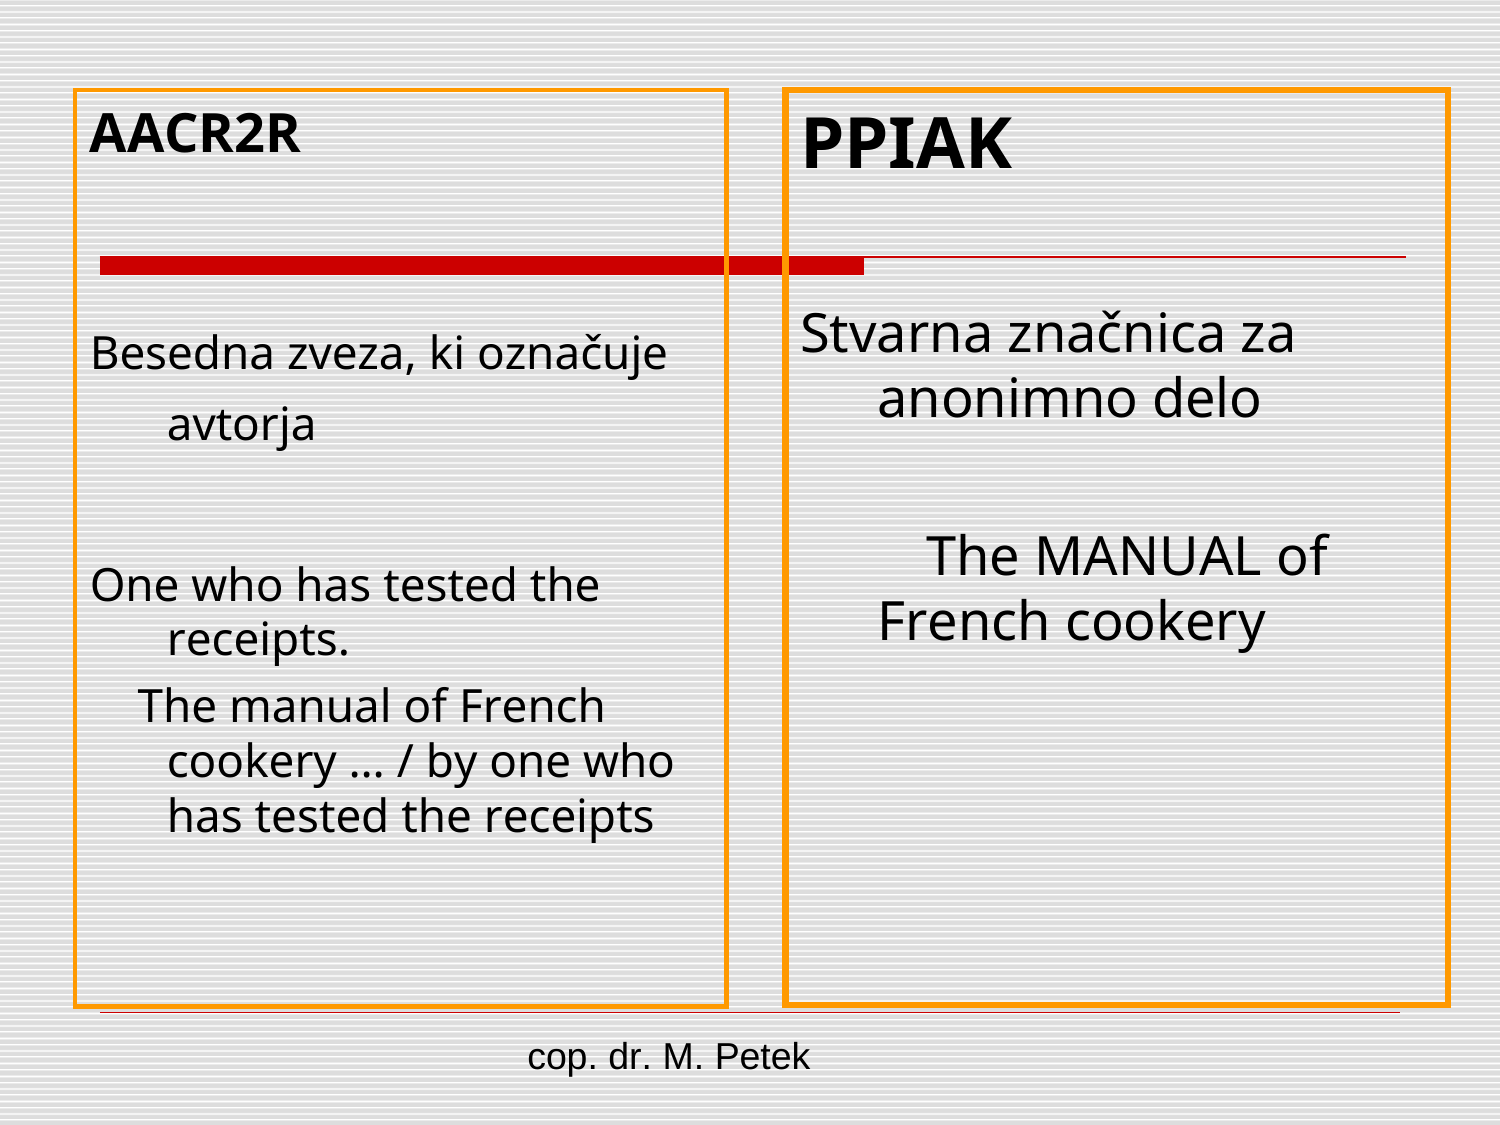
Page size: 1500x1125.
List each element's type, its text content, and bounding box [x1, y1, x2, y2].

list AACR2R Besedna zveza, ki označuje avtorja One who has tested the receipts. The manual of French cookery … / by one who has tested the receipts [74, 90, 727, 1000]
list PPIAK Stvarna značnica za anonimno delo The MANUAL of French cookery [785, 90, 1448, 1005]
picture [0, 0, 1500, 1125]
